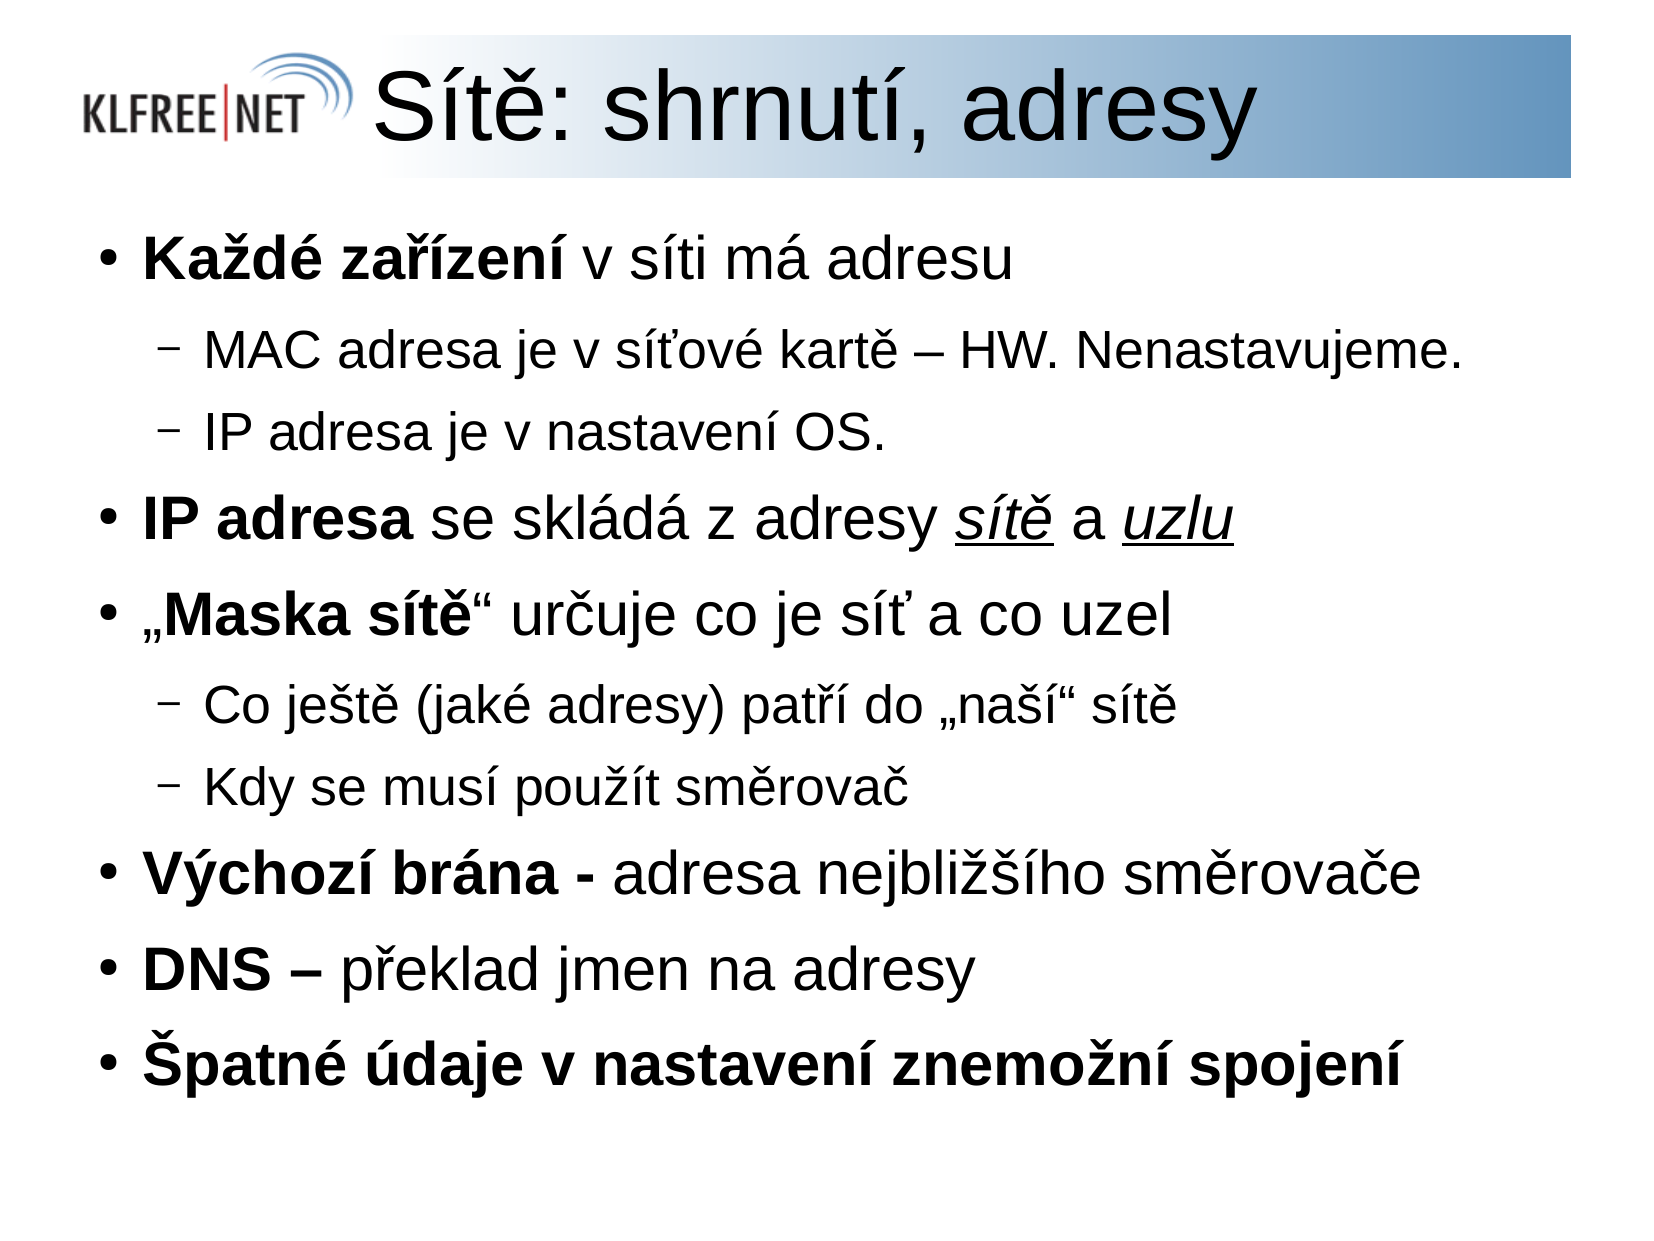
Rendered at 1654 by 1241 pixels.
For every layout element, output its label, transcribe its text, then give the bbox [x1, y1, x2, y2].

picture [59, 11, 372, 201]
title Sítě: shrnutí, adresy [371, 47, 1560, 166]
list Každé zařízení v síti má adresu MAC adresa je v síťové kartě – HW. Nenastavujeme. IP adresa je v nastavení OS. IP adresa se skládá z adresy sítě a uzlu „Maska sítě“ určuje co je síť a co uzel Co ještě (jaké adresy) patří do „naší“ sítě Kdy se musí použít směrovač Výchozí brána - adresa nejbližšího směrovače DNS – překlad jmen na adresy Špatné údaje v nastavení znemožní spojení [82, 224, 1571, 1111]
